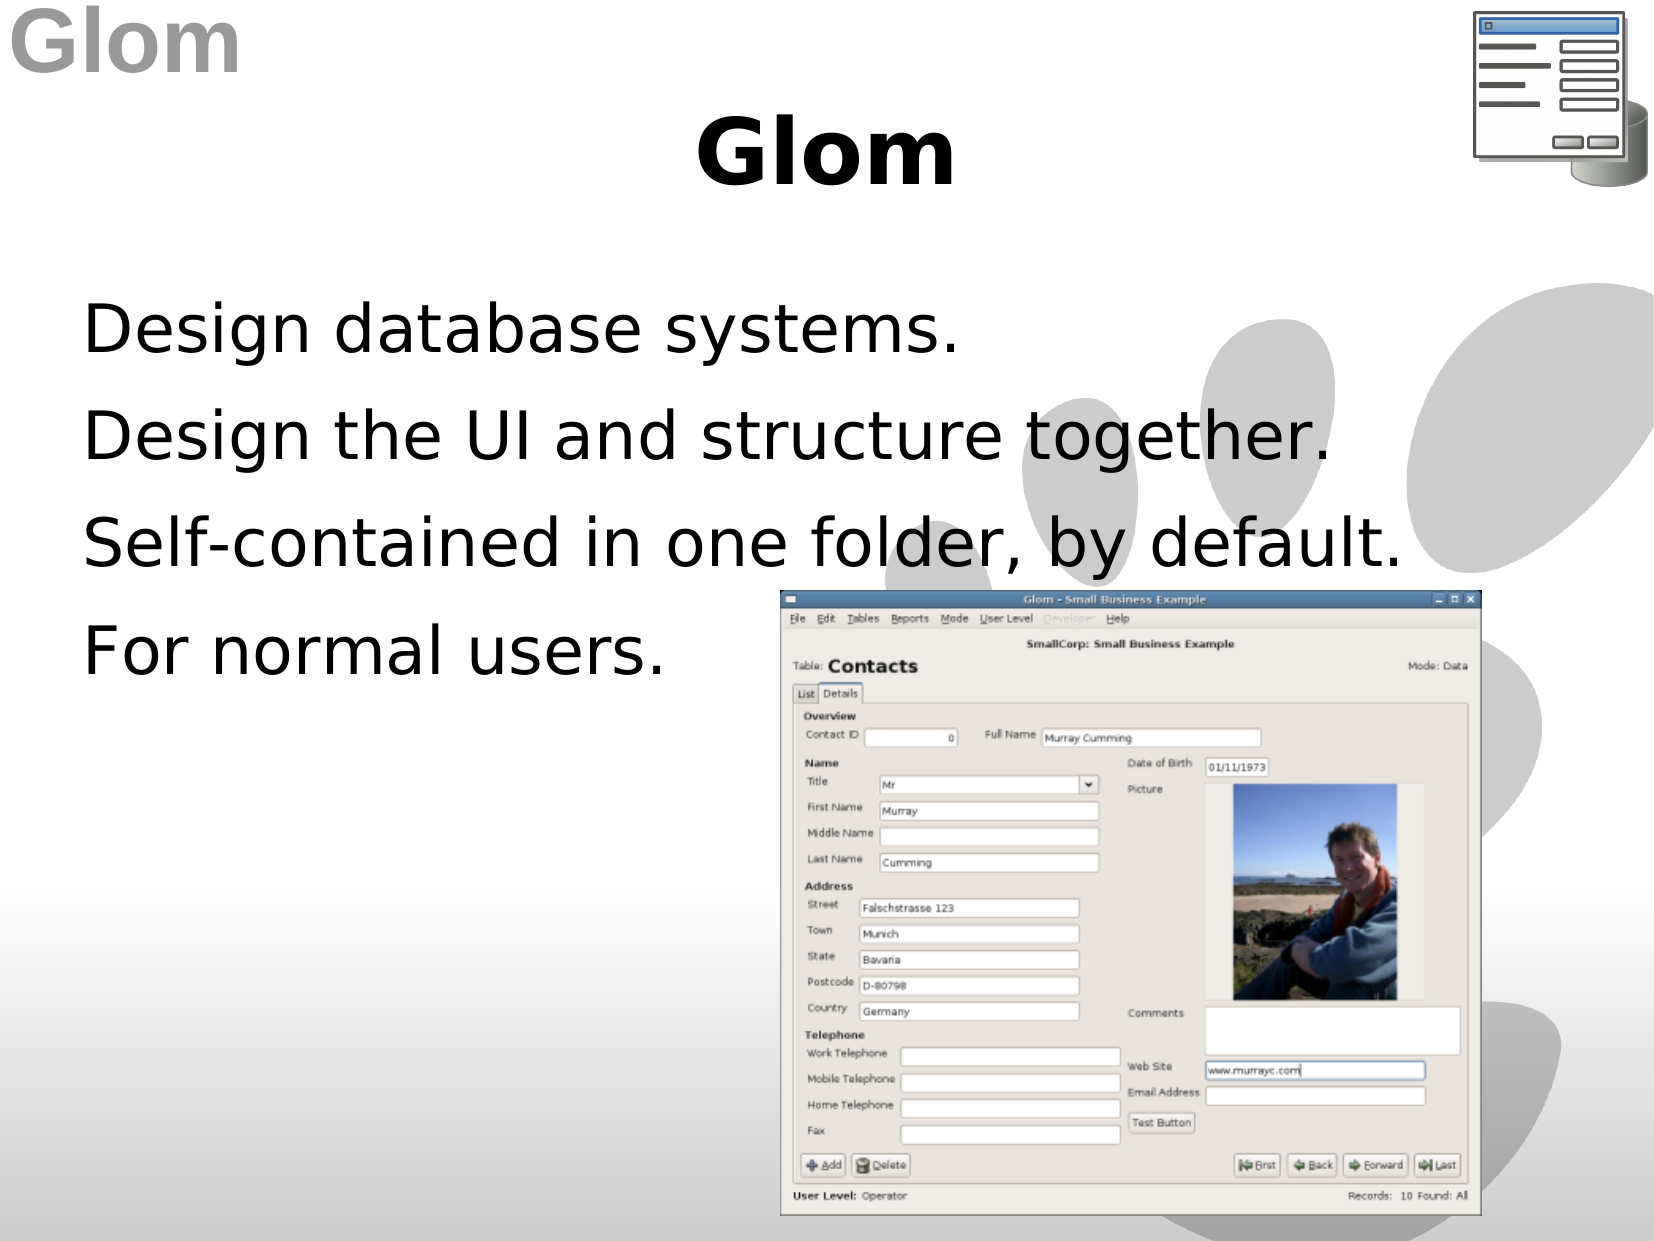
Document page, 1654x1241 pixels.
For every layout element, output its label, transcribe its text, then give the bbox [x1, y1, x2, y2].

picture [780, 283, 1654, 1241]
list Design database systems. Design the UI and structure together. Self-contained in one folder, by default. For normal users. [82, 290, 1571, 1109]
picture [1473, 11, 1648, 187]
title Glom [82, 49, 1571, 257]
